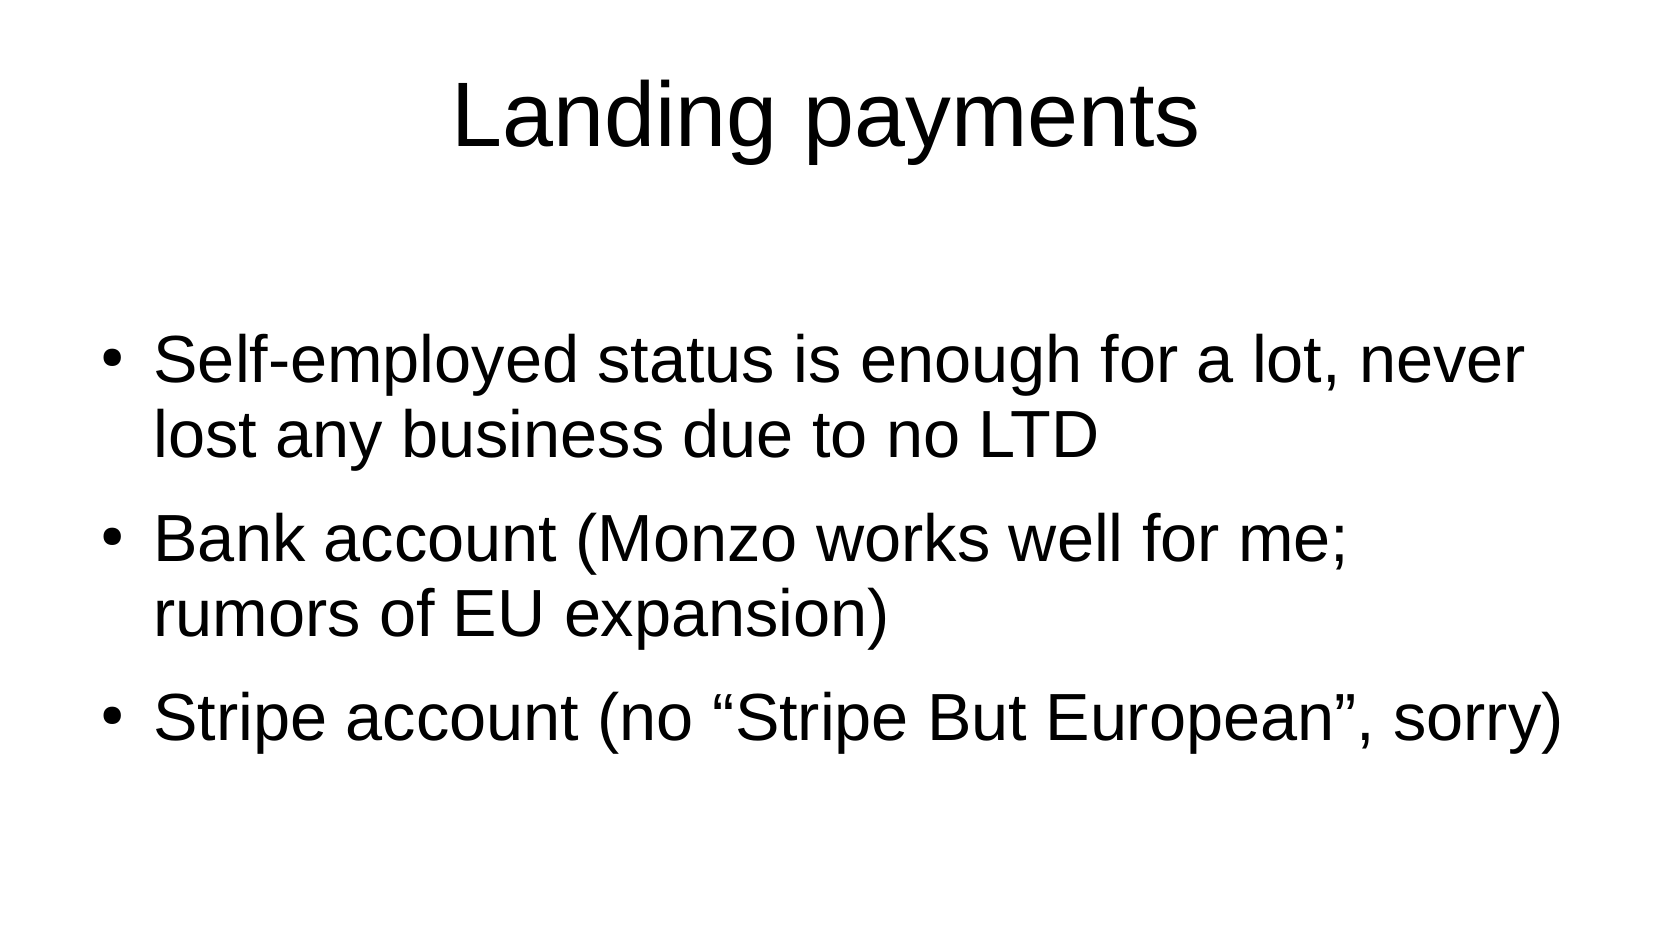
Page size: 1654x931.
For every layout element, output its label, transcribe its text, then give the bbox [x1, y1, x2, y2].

list Self-employed status is enough for a lot, never lost any business due to no LTD Bank account (Monzo works well for me; rumors of EU expansion) Stripe account (no “Stripe But European”, sorry) [82, 217, 1571, 758]
title Landing payments [82, 37, 1571, 193]
